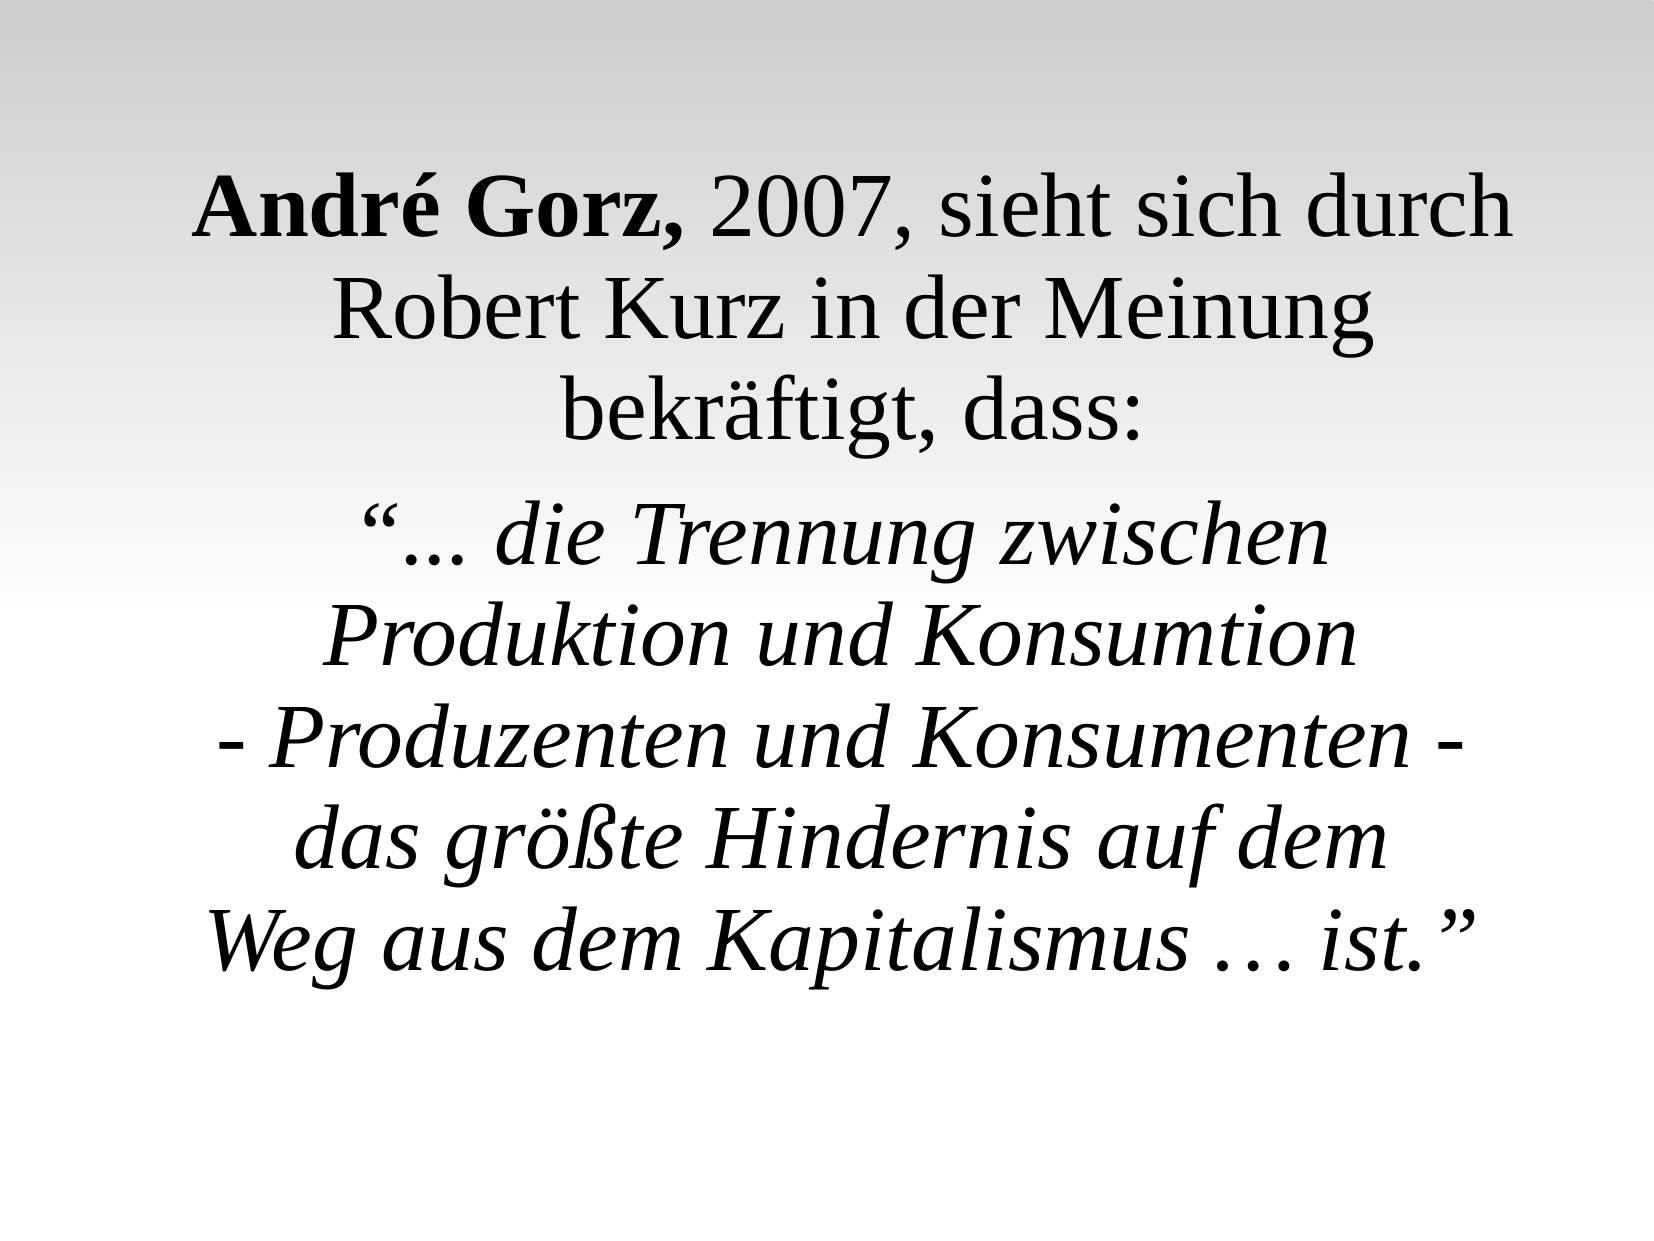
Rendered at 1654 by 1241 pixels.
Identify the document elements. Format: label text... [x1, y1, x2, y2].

text_box André Gorz, 2007, sieht sich durch Robert Kurz in der Meinung bekräftigt, dass: “... die Trennung zwischen Produktion und Konsumtion - Produzenten und Konsumenten - das größte Hindernis auf dem Weg aus dem Kapitalismus … ist.” [177, 147, 1536, 998]
